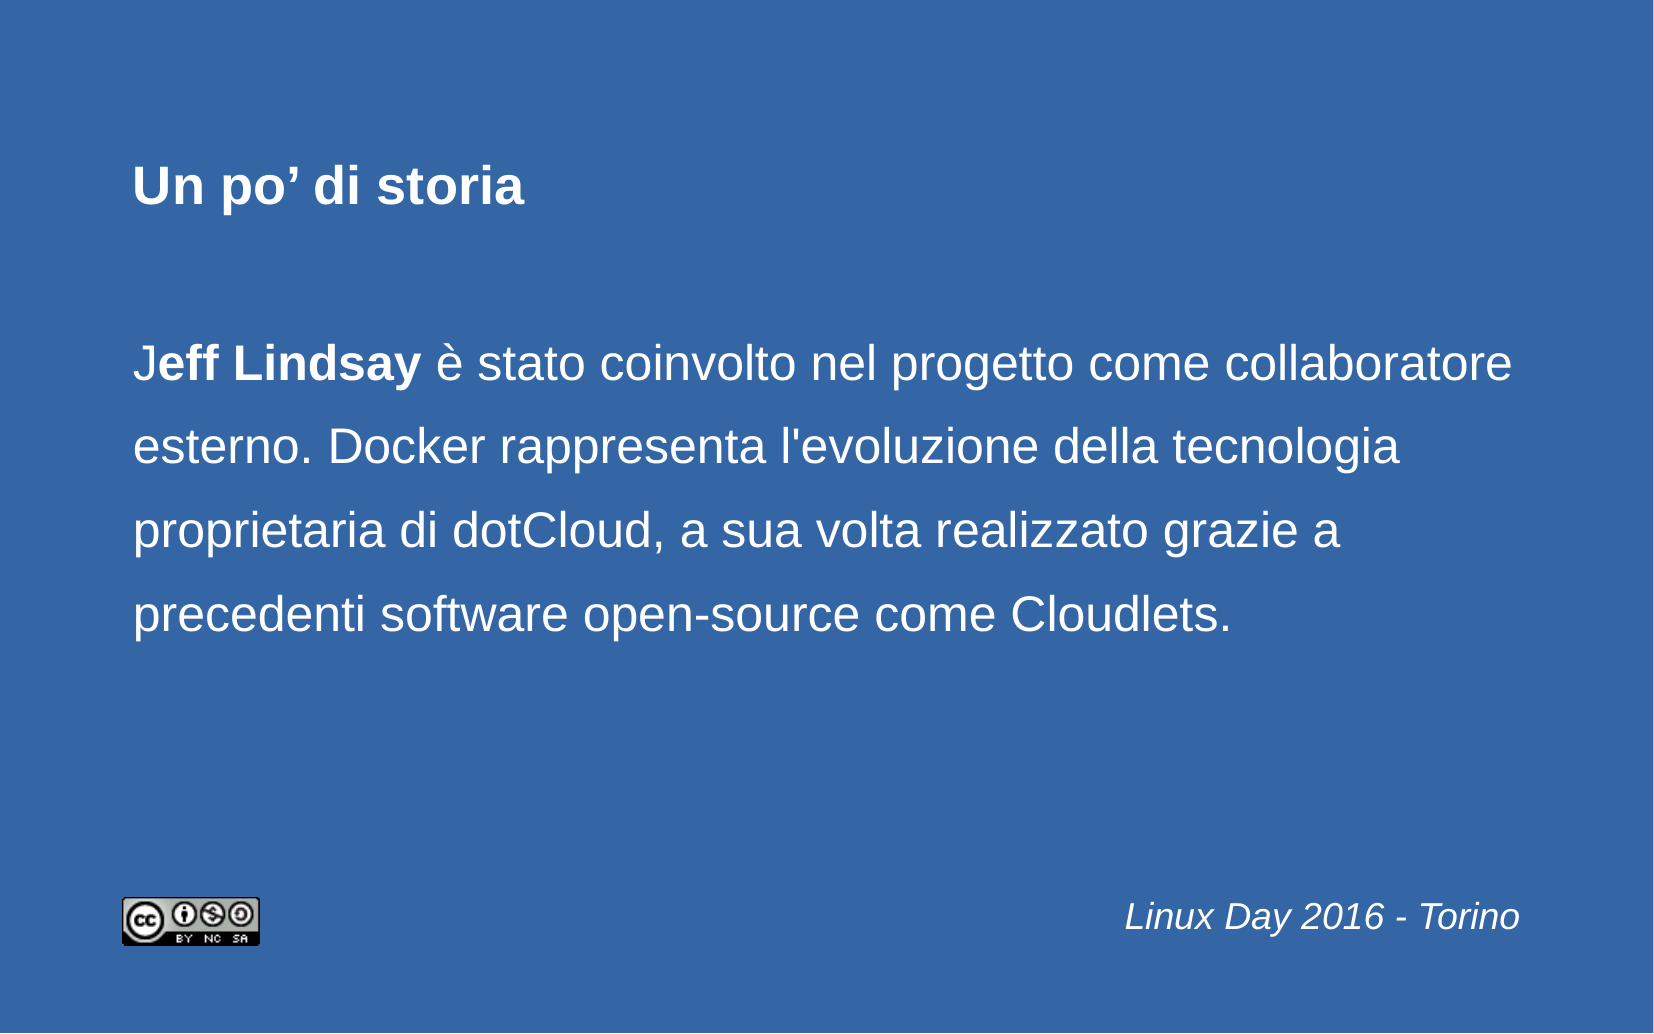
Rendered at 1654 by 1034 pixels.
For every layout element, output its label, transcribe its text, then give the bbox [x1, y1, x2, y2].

text_box Un po’ di storia Jeff Lindsay è stato coinvolto nel progetto come collaboratore esterno. Docker rappresenta l'evoluzione della tecnologia proprietaria di dotCloud, a sua volta realizzato grazie a precedenti software open-source come Cloudlets. [118, 118, 1536, 1034]
text_box Linux Day 2016 - Torino [1109, 887, 1536, 1034]
picture [122, 897, 260, 946]
